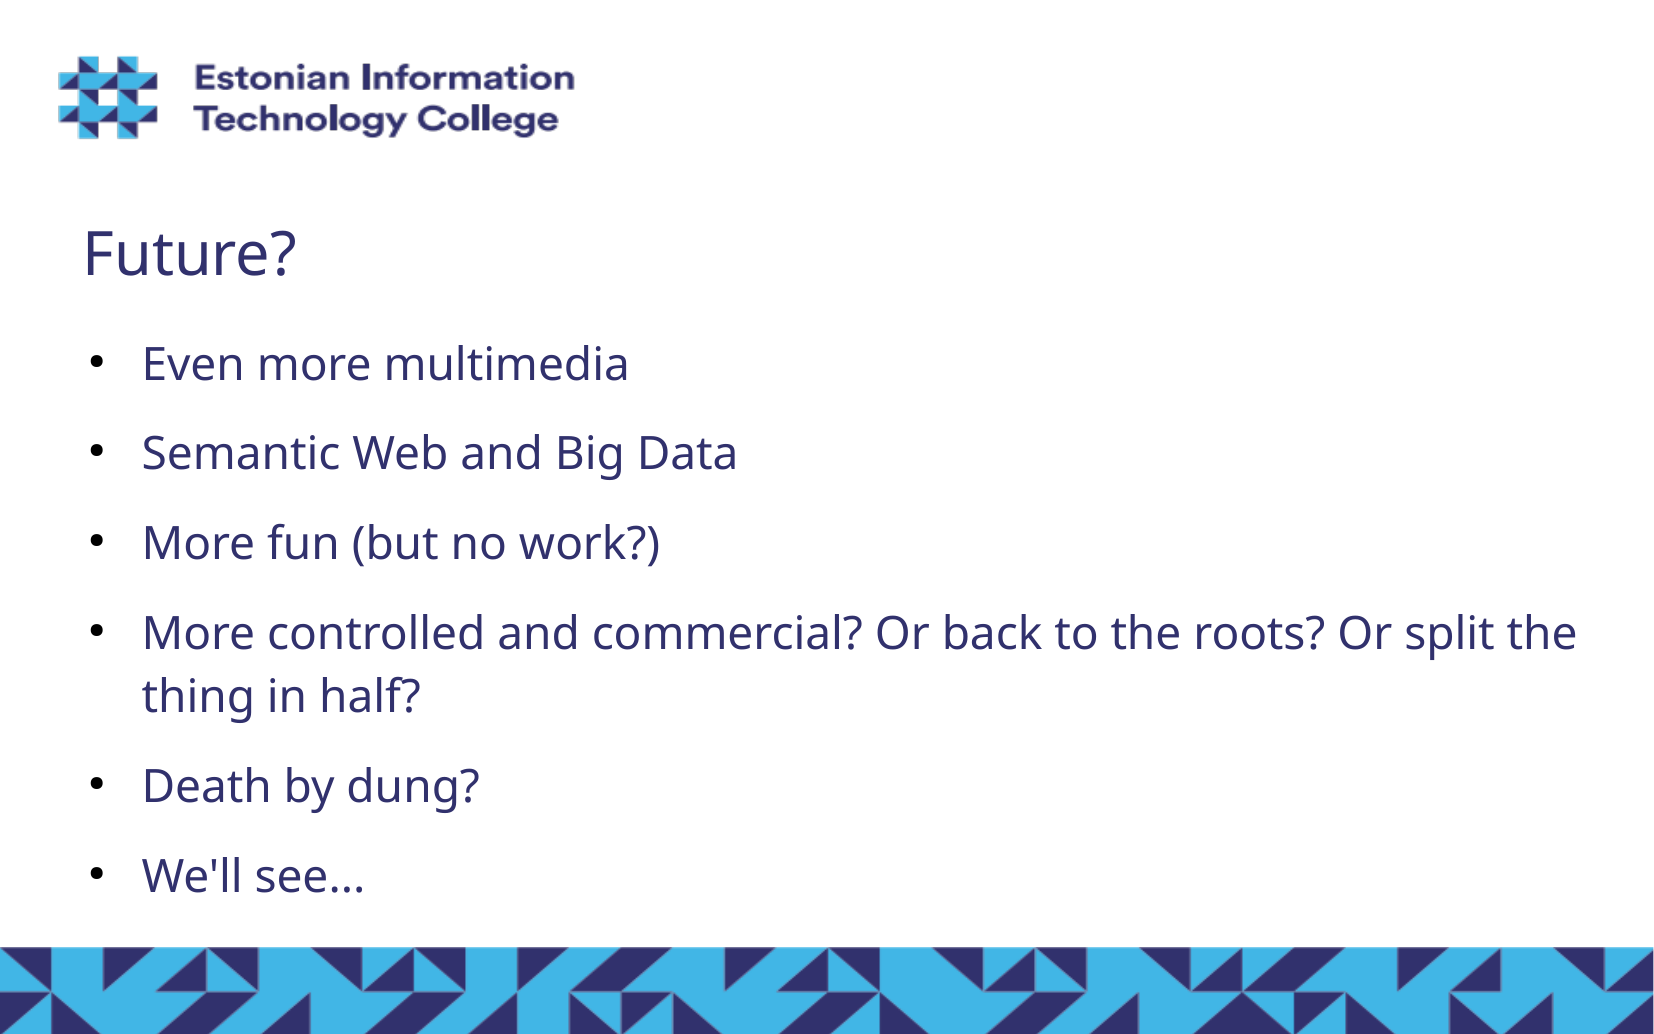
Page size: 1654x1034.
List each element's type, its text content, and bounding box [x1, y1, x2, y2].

title Future? [82, 165, 1644, 338]
list Even more multimedia Semantic Web and Big Data More fun (but no work?) More controlled and commercial? Or back to the roots? Or split the thing in half? Death by dung? We'll see... [70, 330, 1619, 922]
